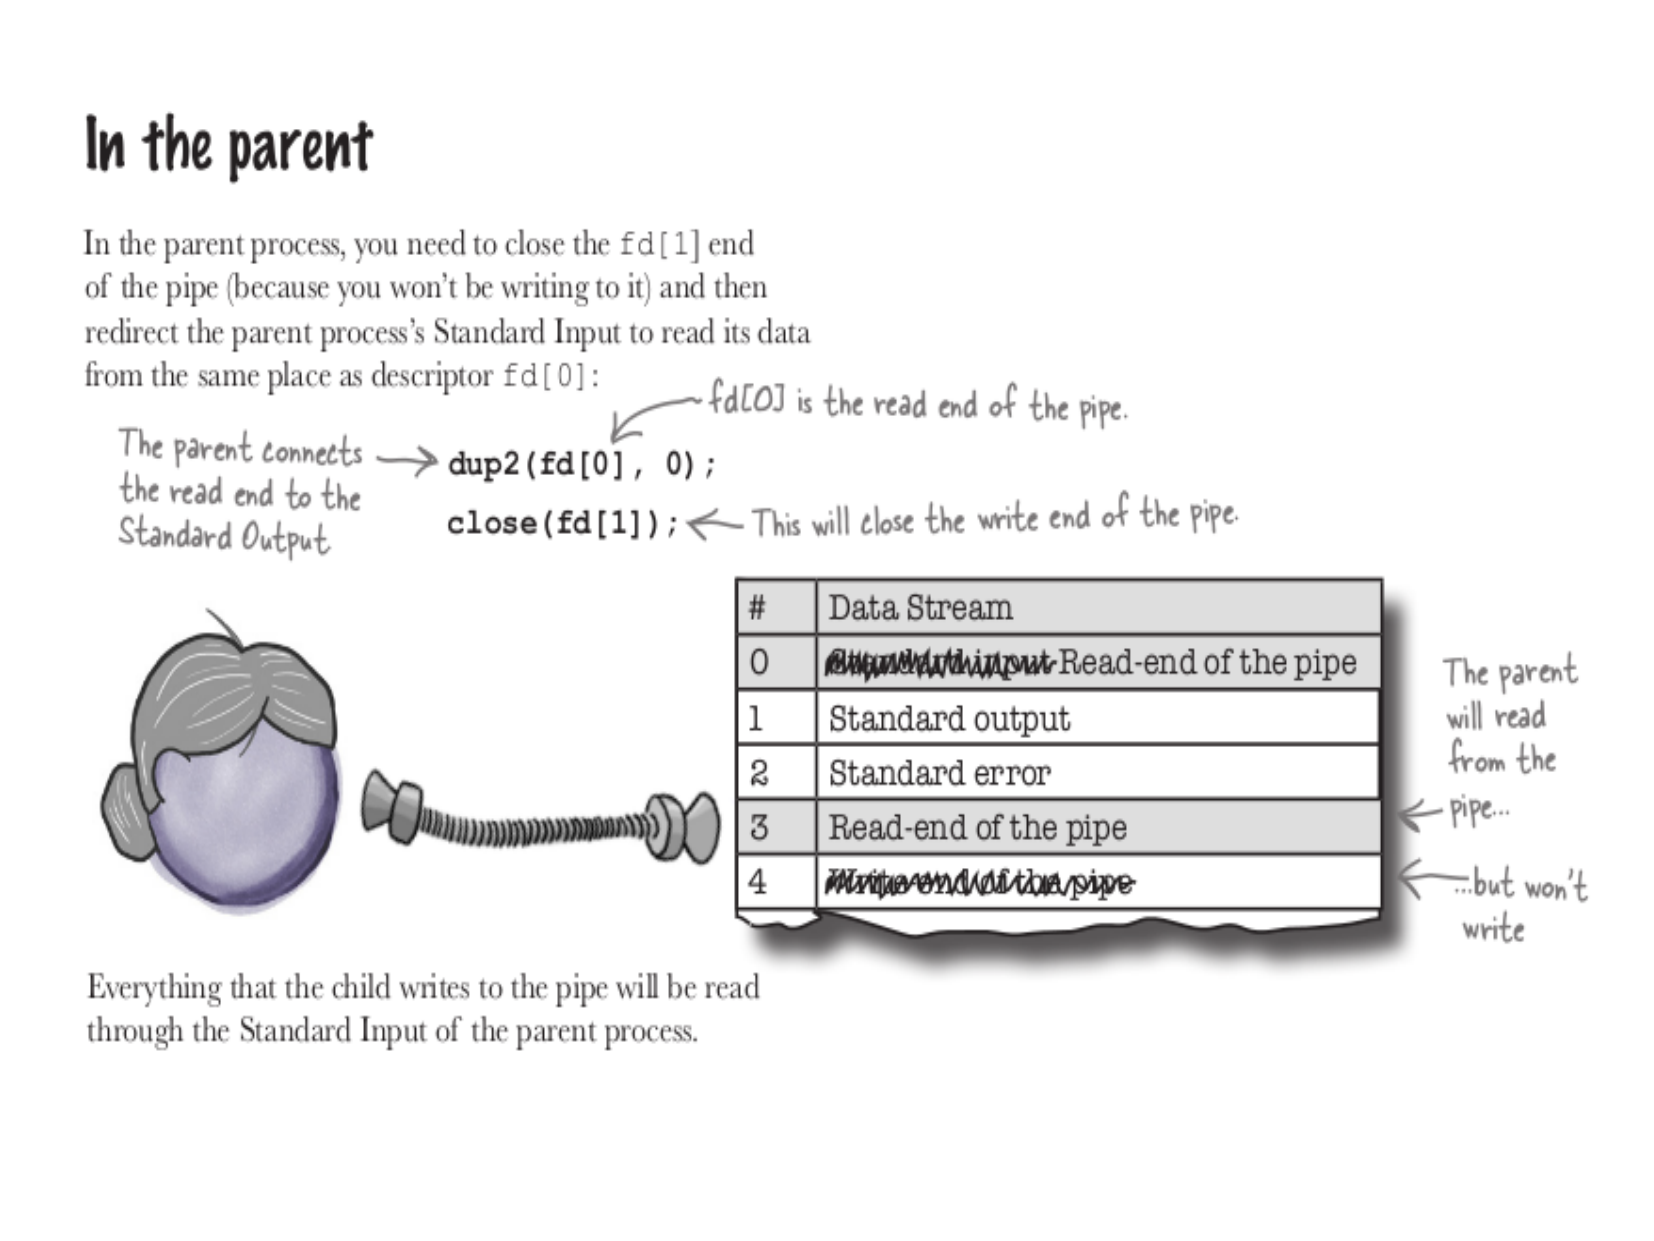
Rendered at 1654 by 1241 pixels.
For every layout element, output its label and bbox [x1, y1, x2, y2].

picture [59, 94, 1607, 1087]
